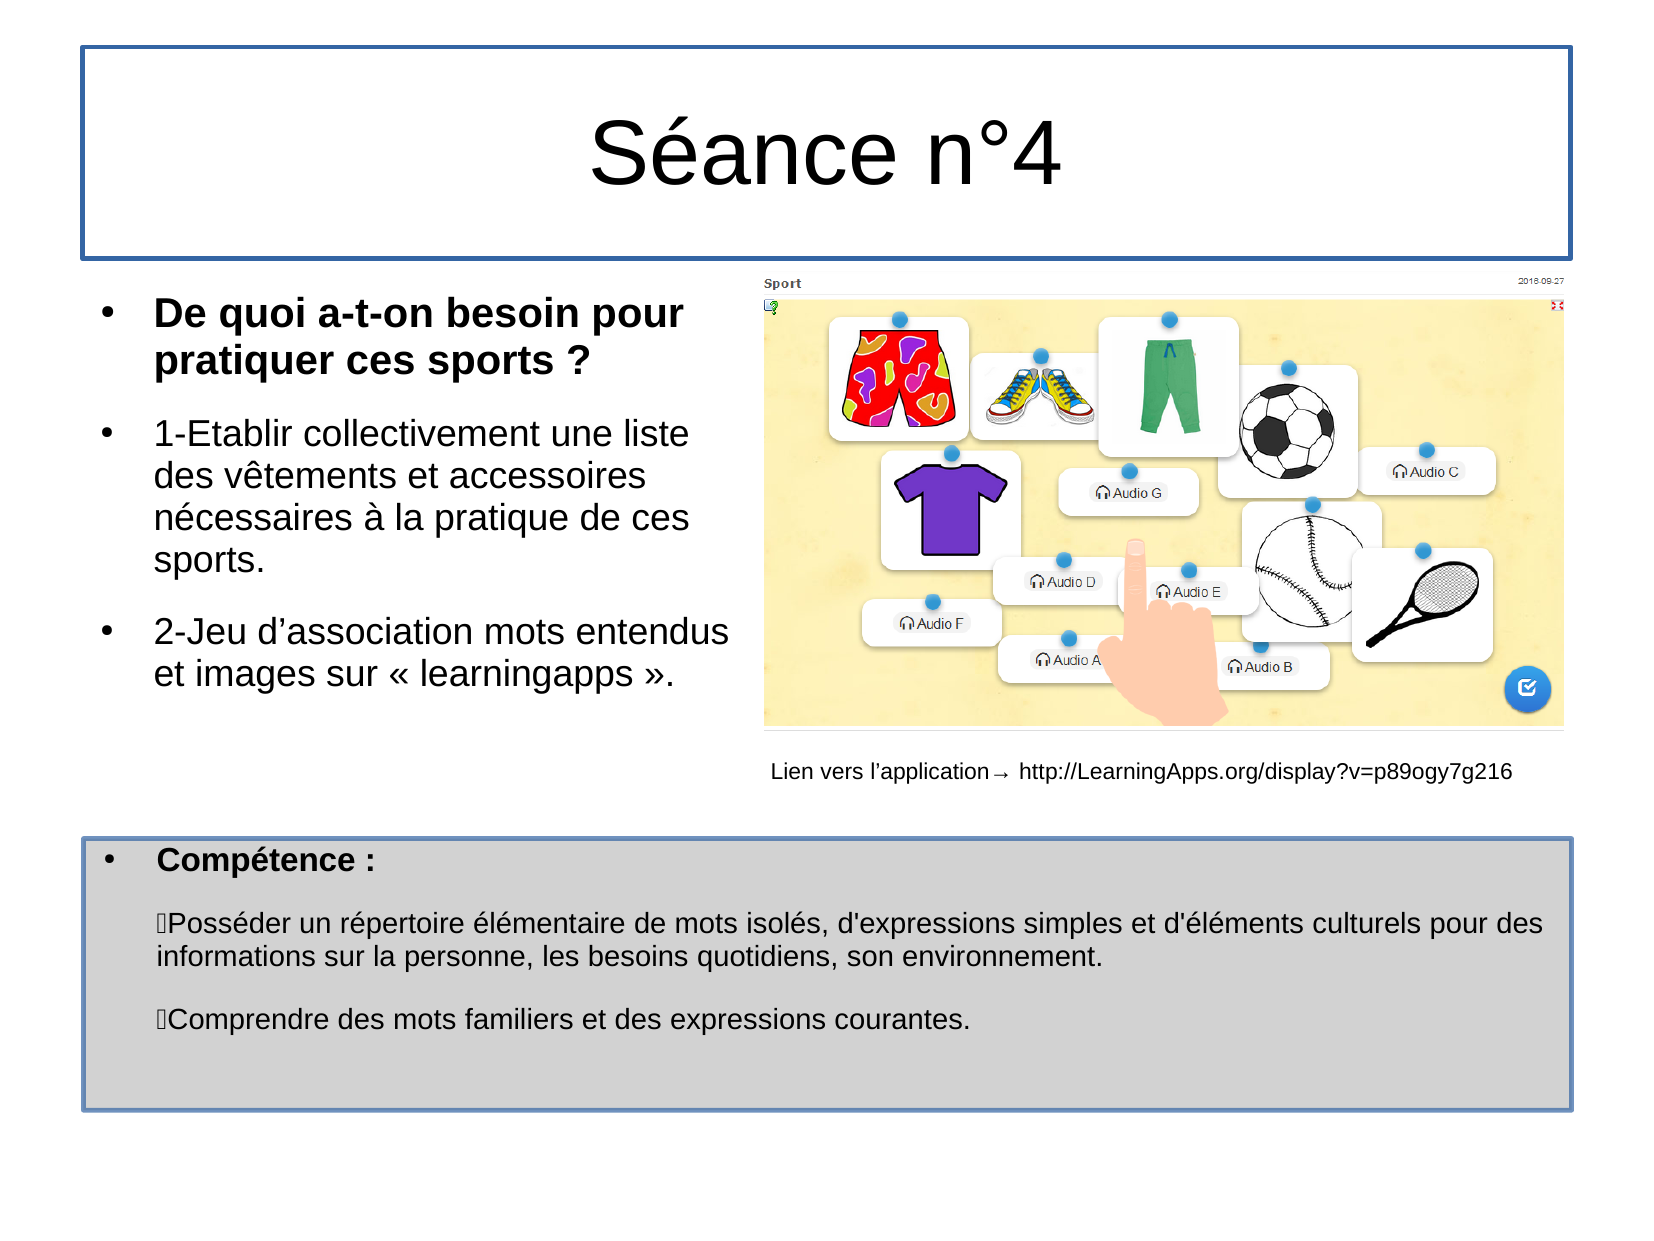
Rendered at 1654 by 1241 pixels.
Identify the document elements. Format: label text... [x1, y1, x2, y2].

text_box Lien vers l’application→ http://LearningApps.org/display?v=p89ogy7g216 [755, 751, 1560, 804]
title Séance n°4 [82, 47, 1571, 259]
list Compétence : Posséder un répertoire élémentaire de mots isolés, d'expressions simples et d'éléments culturels pour des informations sur la personne, les besoins quotidiens, son environnement. Comprendre des mots familiers et des expressions courantes. [83, 838, 1572, 1111]
list De quoi a-t-on besoin pour pratiquer ces sports ? 1-Etablir collectivement une liste des vêtements et accessoires nécessaires à la pratique de ces sports. 2-Jeu d’association mots entendus et images sur « learningapps ». [82, 290, 745, 792]
picture [755, 271, 1569, 733]
